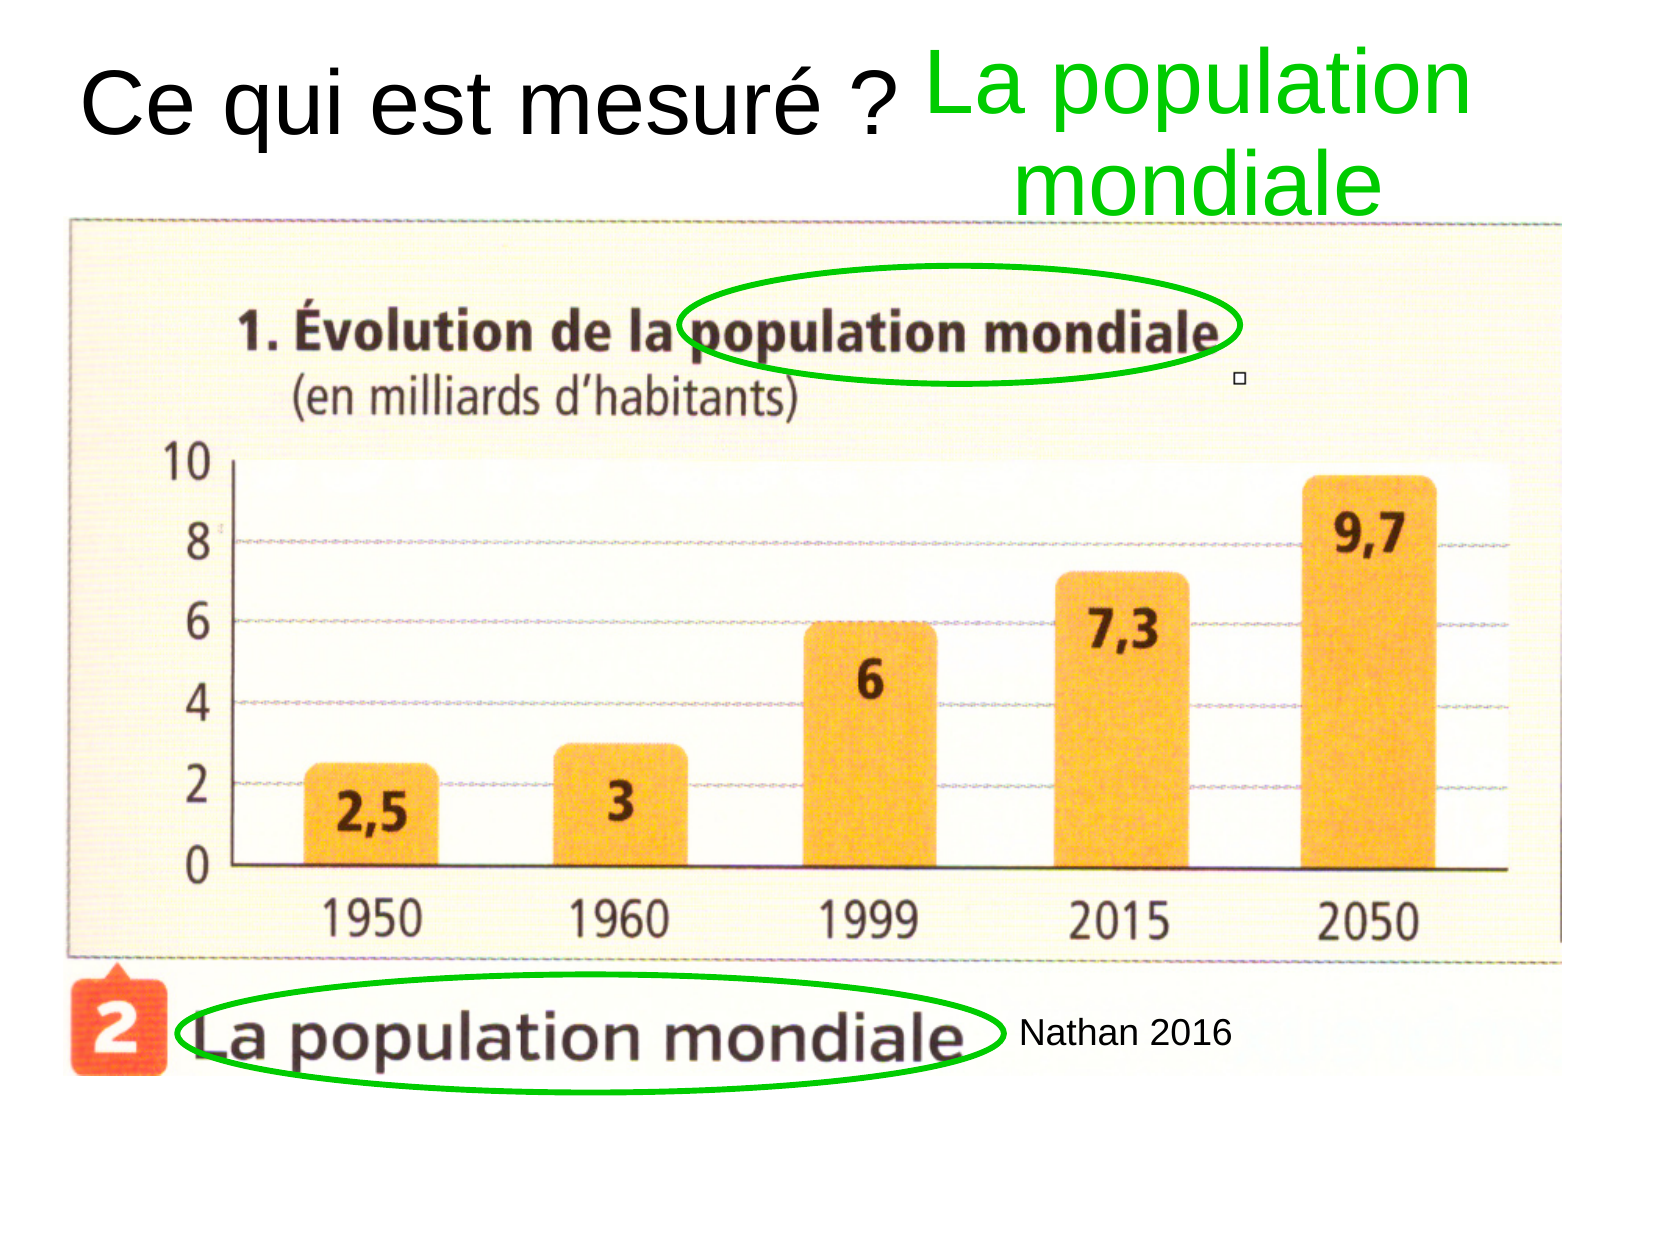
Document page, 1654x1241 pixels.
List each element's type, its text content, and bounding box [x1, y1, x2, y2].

text_box Nathan 2016 [1003, 1003, 1329, 1061]
title Ce qui est mesuré ? [29, 0, 951, 207]
title La population mondiale [738, 29, 1654, 237]
picture [63, 216, 1562, 1076]
picture [181, 978, 1000, 1076]
